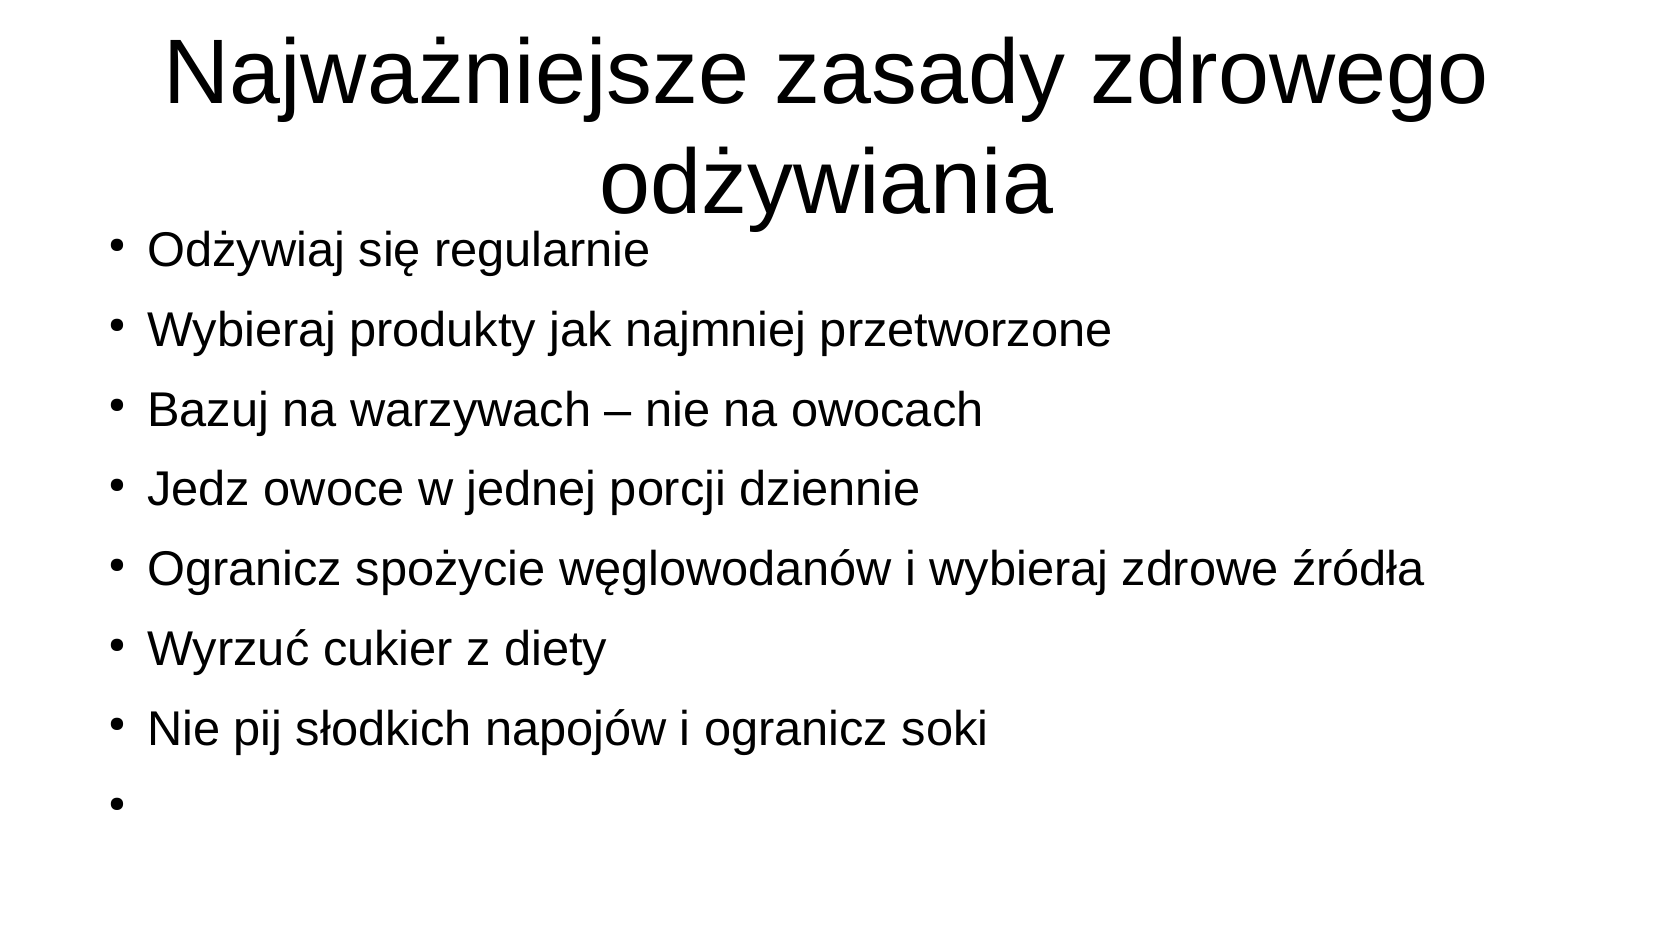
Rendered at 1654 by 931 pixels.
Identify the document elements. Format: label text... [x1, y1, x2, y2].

title Najważniejsze zasady zdrowego odżywiania [82, 12, 1571, 217]
list Odżywiaj się regularnie Wybieraj produkty jak najmniej przetworzone Bazuj na warzywach – nie na owocach Jedz owoce w jednej porcji dziennie Ogranicz spożycie węglowodanów i wybieraj zdrowe źródła Wyrzuć cukier z diety Nie pij słodkich napojów i ogranicz soki [82, 217, 1571, 758]
